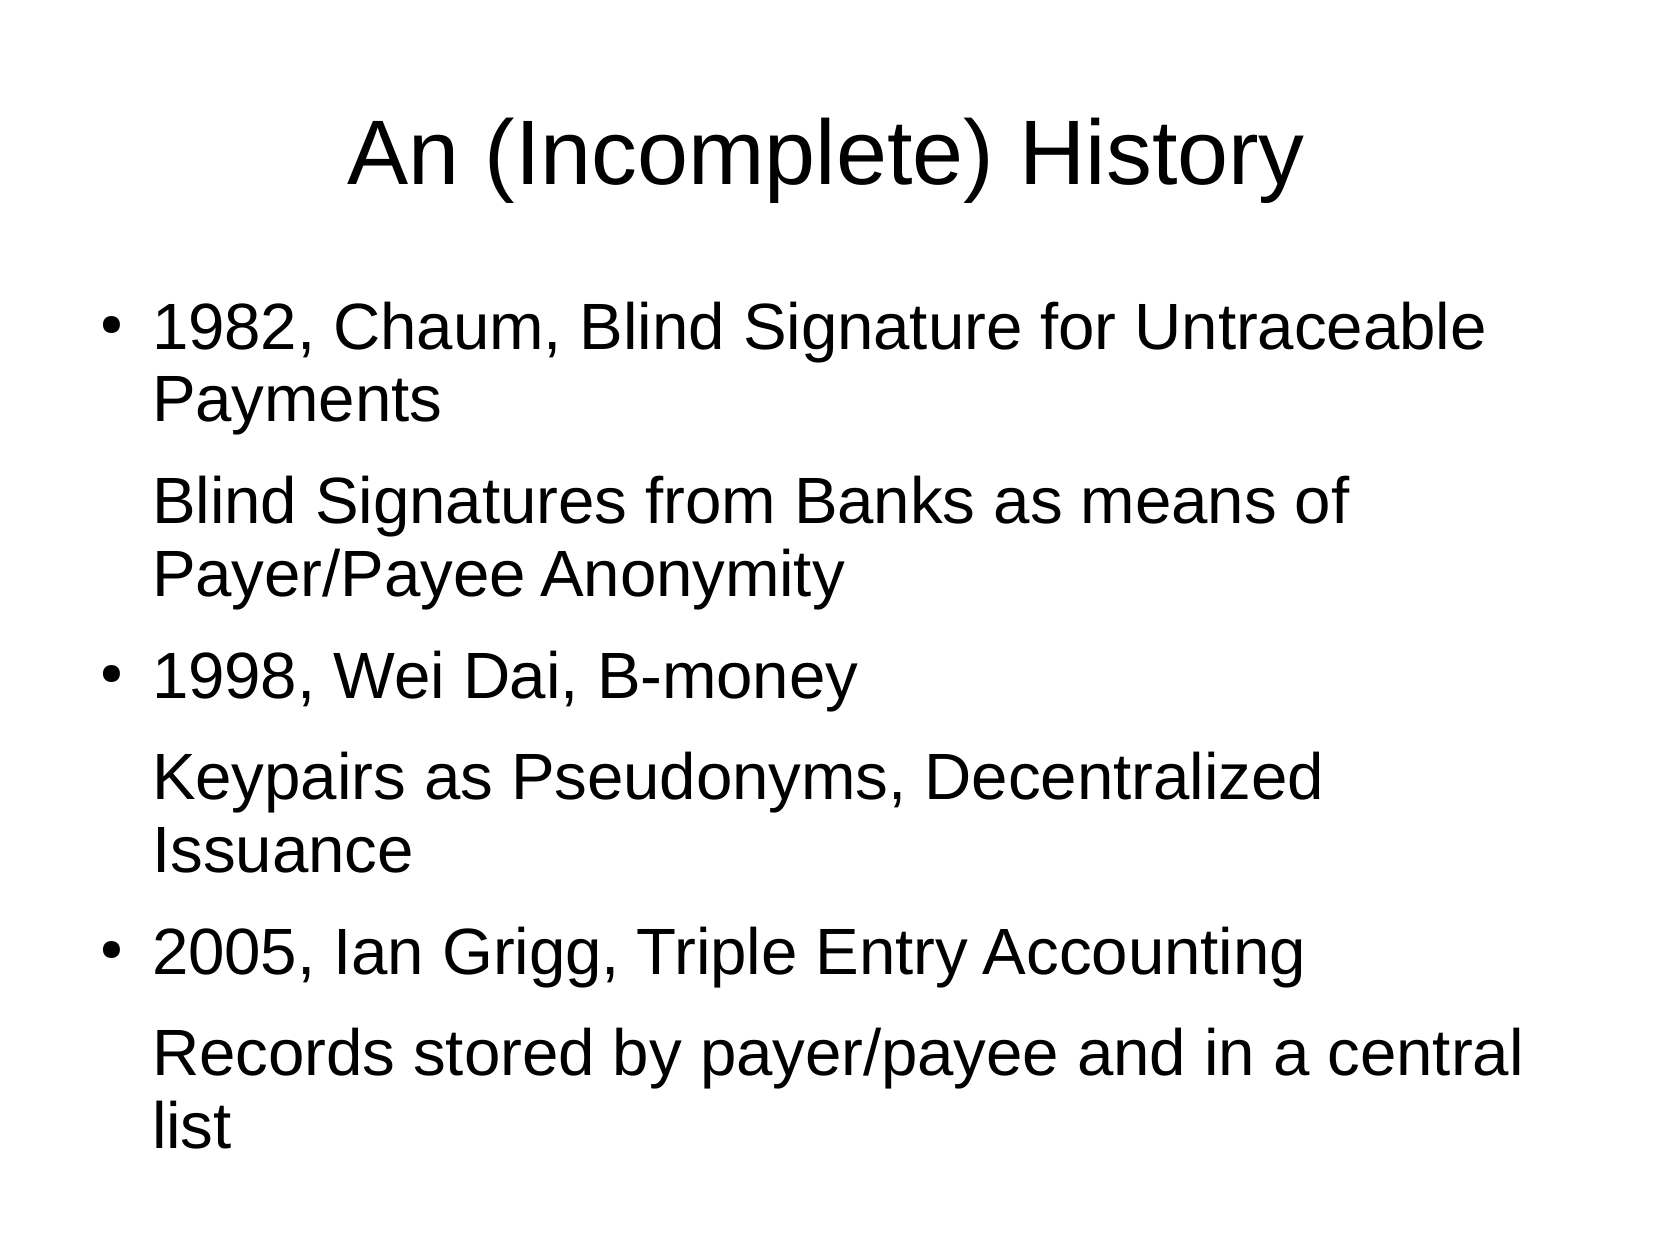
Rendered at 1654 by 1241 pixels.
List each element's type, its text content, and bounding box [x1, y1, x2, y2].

list 1982, Chaum, Blind Signature for Untraceable Payments Blind Signatures from Banks as means of Payer/Payee Anonymity 1998, Wei Dai, B-money Keypairs as Pseudonyms, Decentralized Issuance 2005, Ian Grigg, Triple Entry Accounting Records stored by payer/payee and in a central list [82, 290, 1571, 1171]
title An (Incomplete) History [82, 49, 1571, 257]
